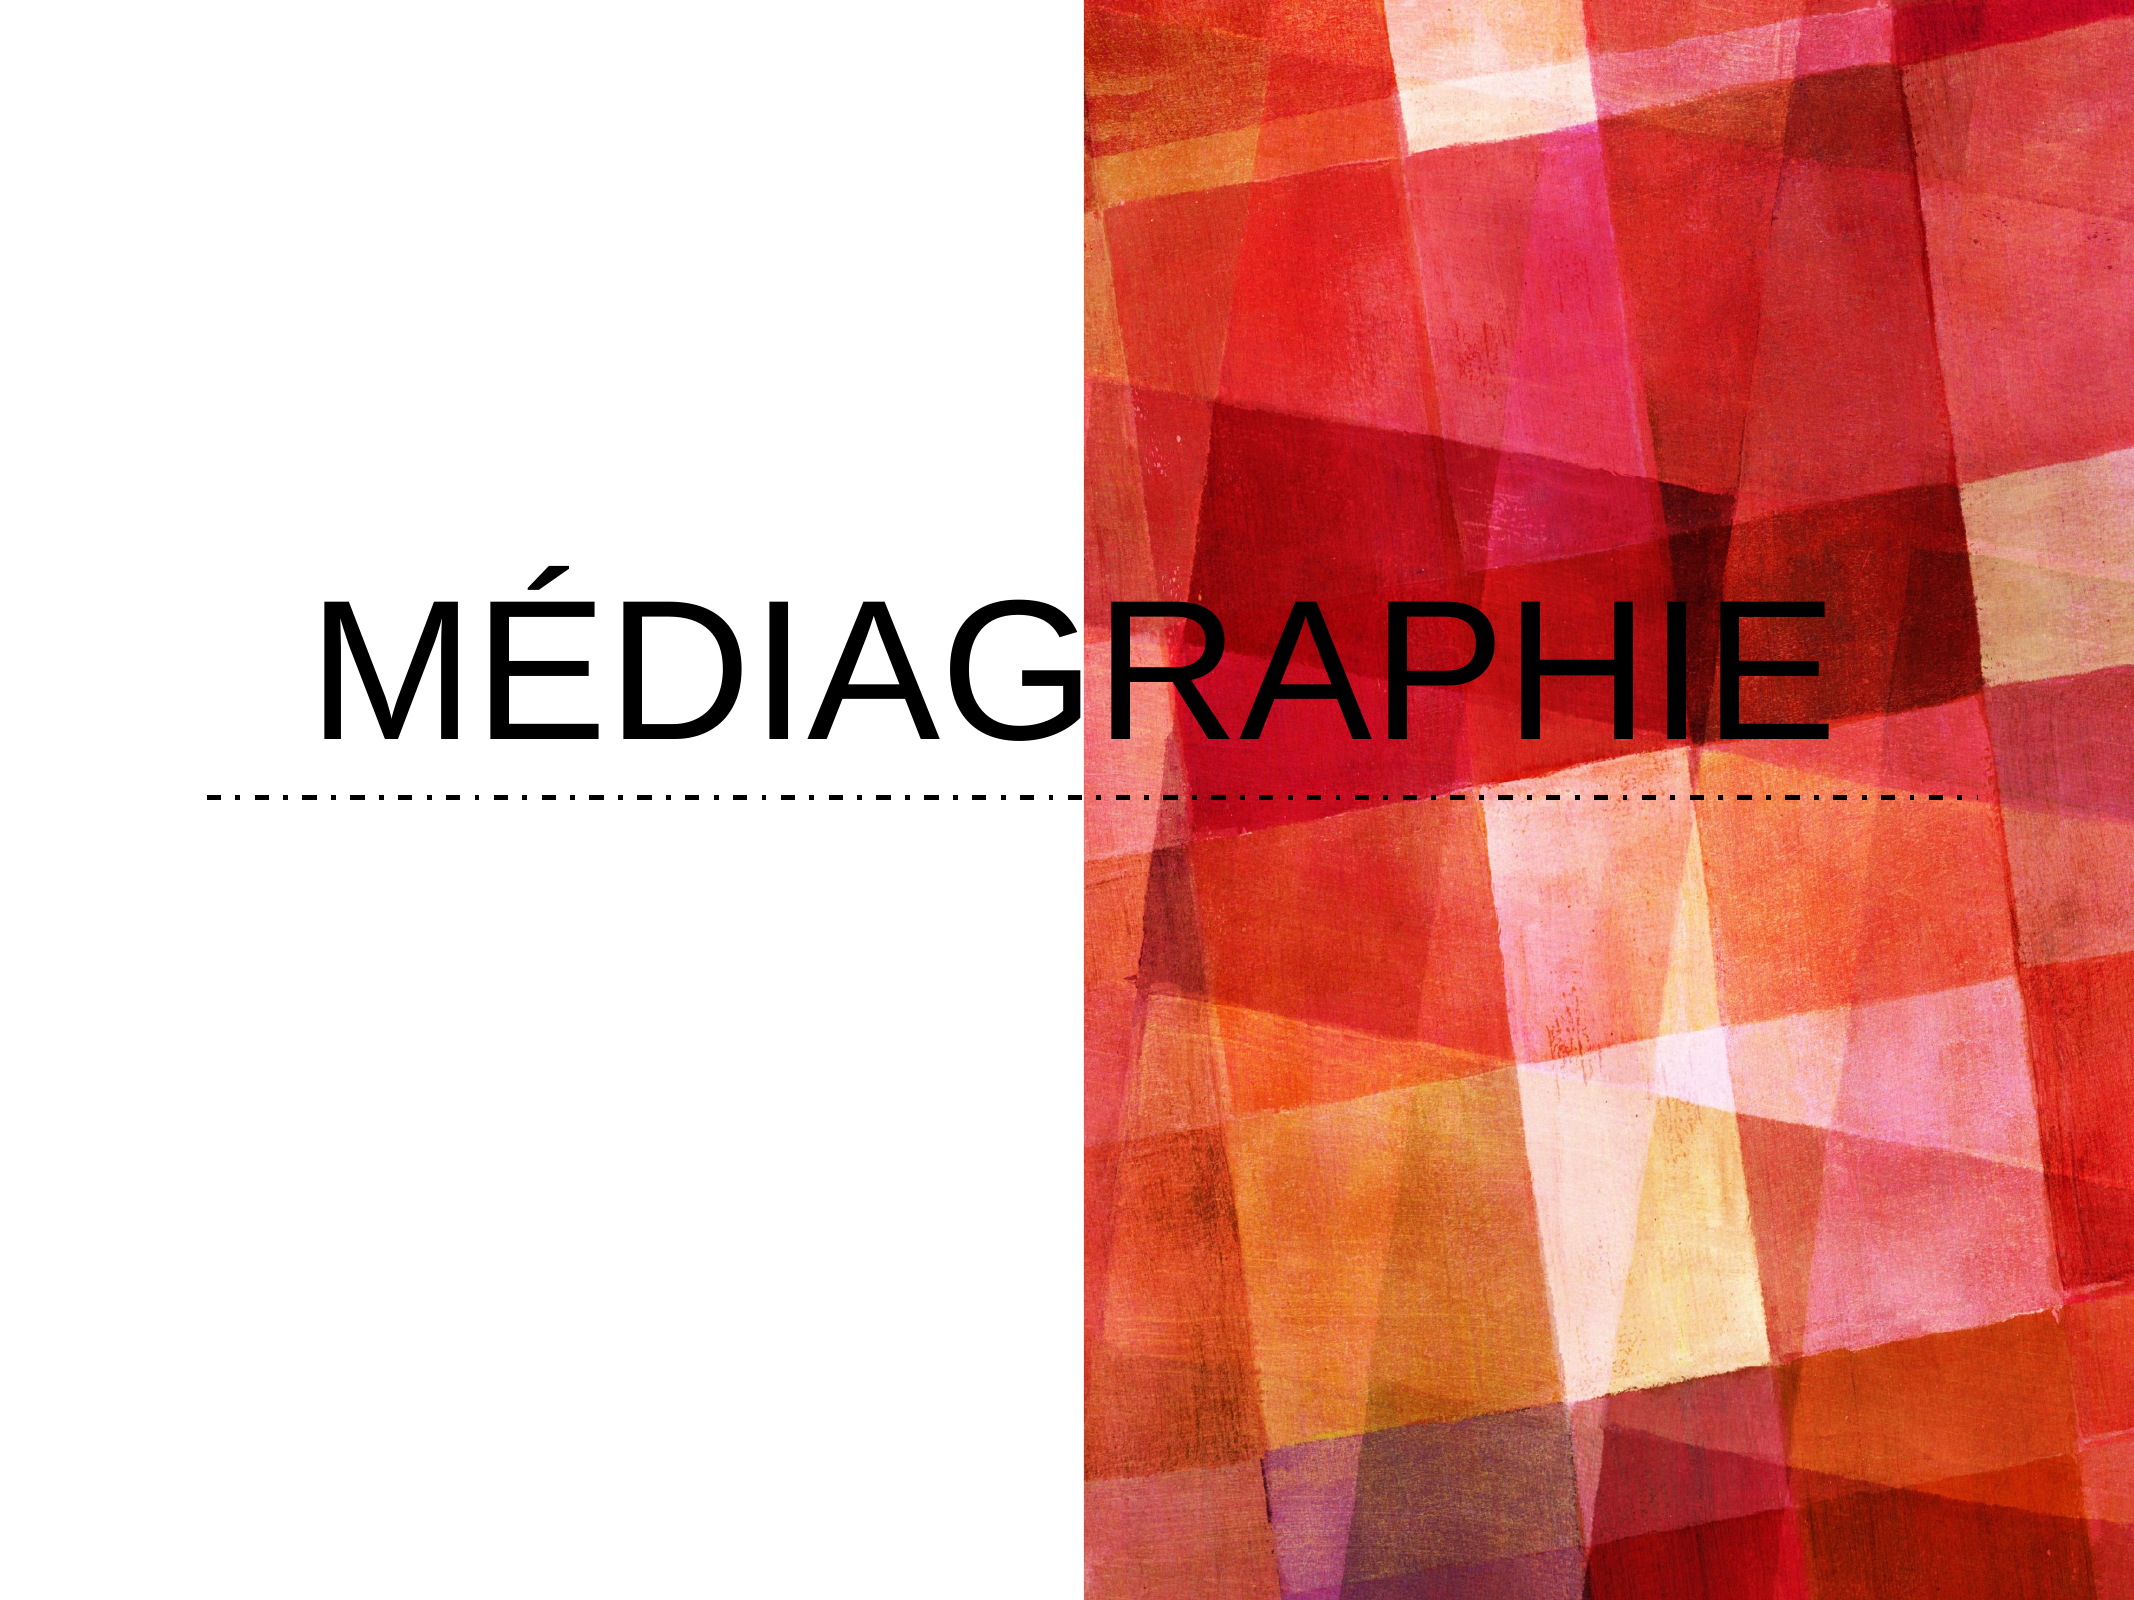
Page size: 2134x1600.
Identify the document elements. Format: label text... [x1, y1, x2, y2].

picture [1083, 0, 2134, 531]
text_box MÉDIAGRAPHIE [7, 531, 2134, 749]
picture [1083, 749, 2134, 1600]
